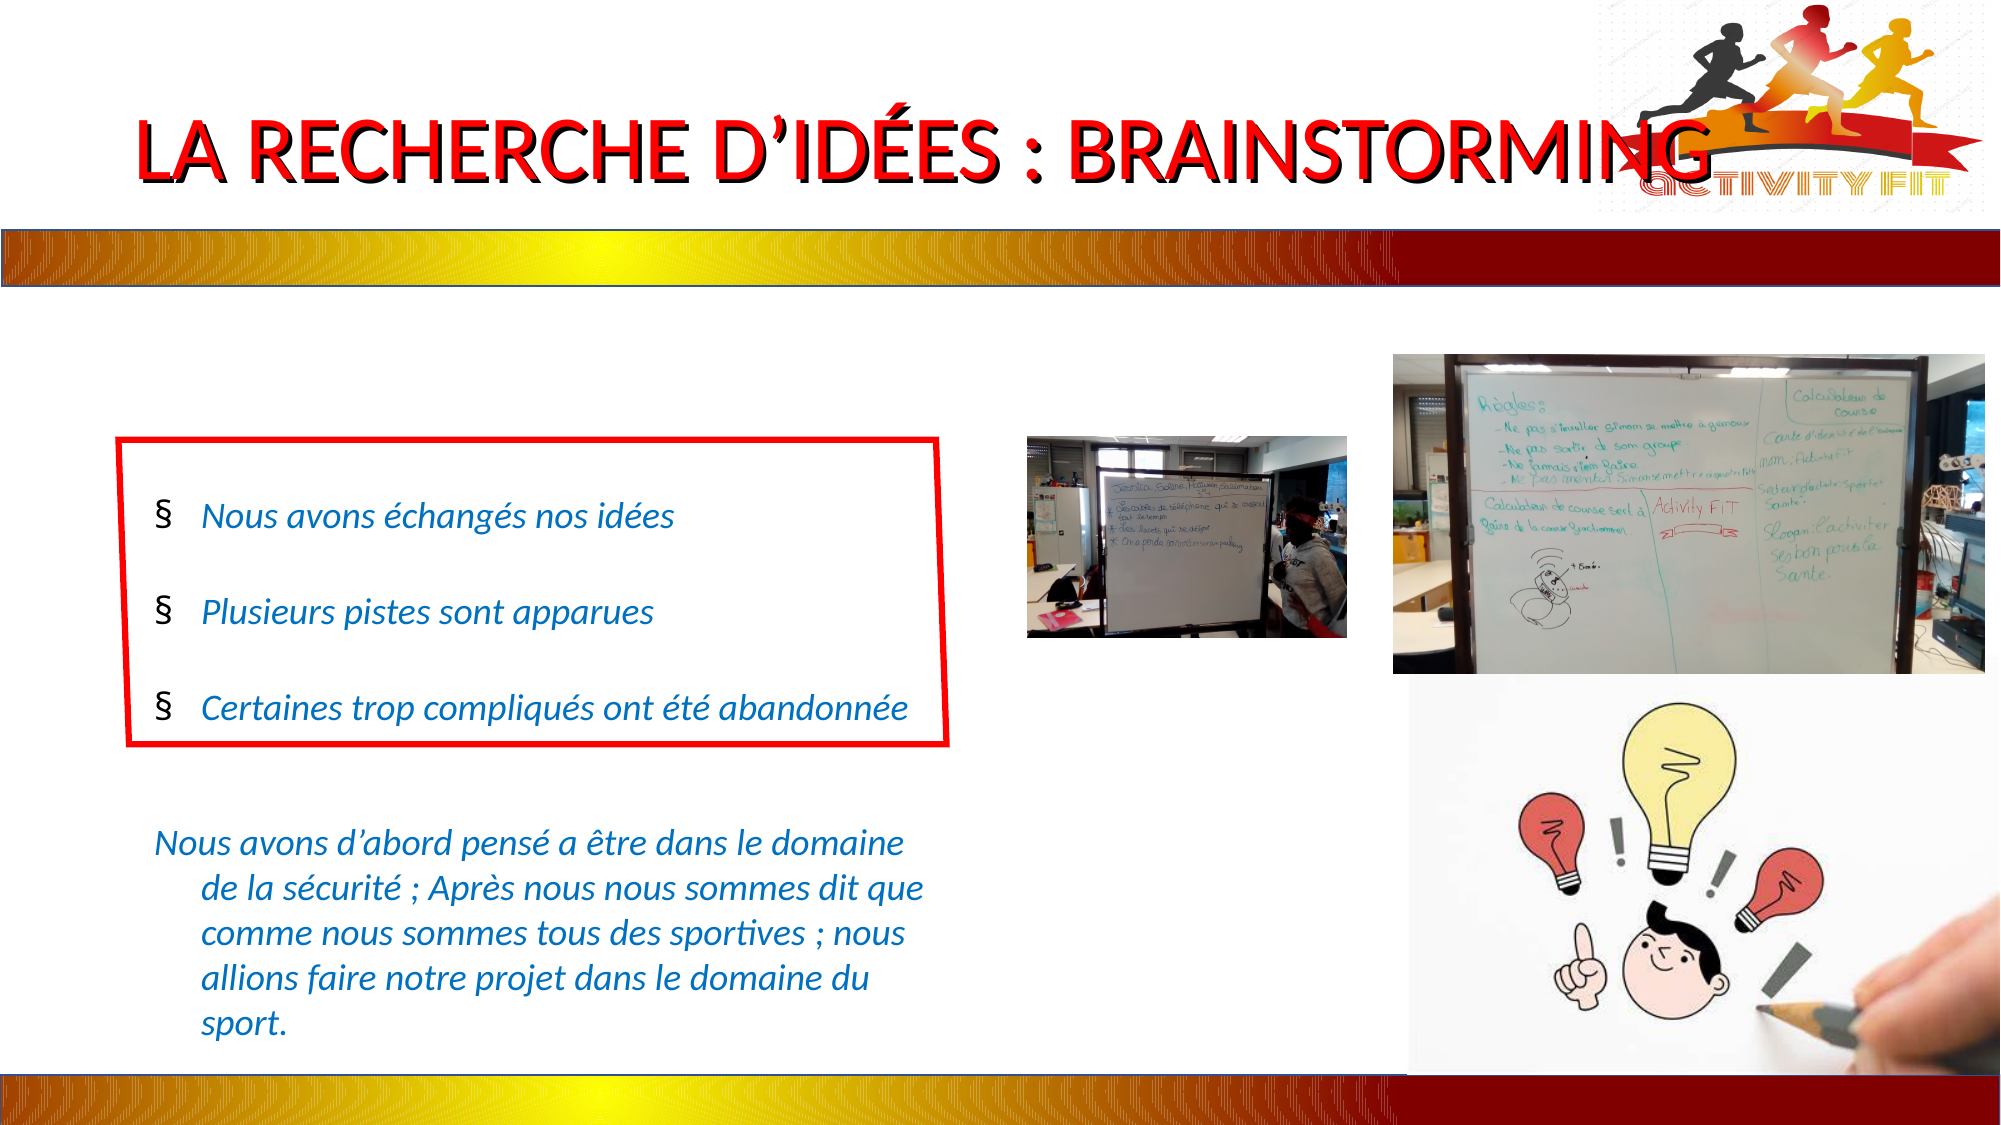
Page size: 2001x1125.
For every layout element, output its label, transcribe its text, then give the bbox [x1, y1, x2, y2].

text_box Nous avons échangés nos idées Plusieurs pistes sont apparues Certaines trop compliqués ont été abandonnée Nous avons d’abord pensé a être dans le domaine de la sécurité ; Après nous nous sommes dit que comme nous sommes tous des sportives ; nous allions faire notre projet dans le domaine du sport. [139, 484, 949, 1051]
picture [1594, 0, 1990, 213]
picture [1027, 436, 1347, 638]
text_box LA RECHERCHE D’IDÉES : BRAINSTORMING [118, 80, 1746, 207]
picture [1393, 354, 2000, 1075]
